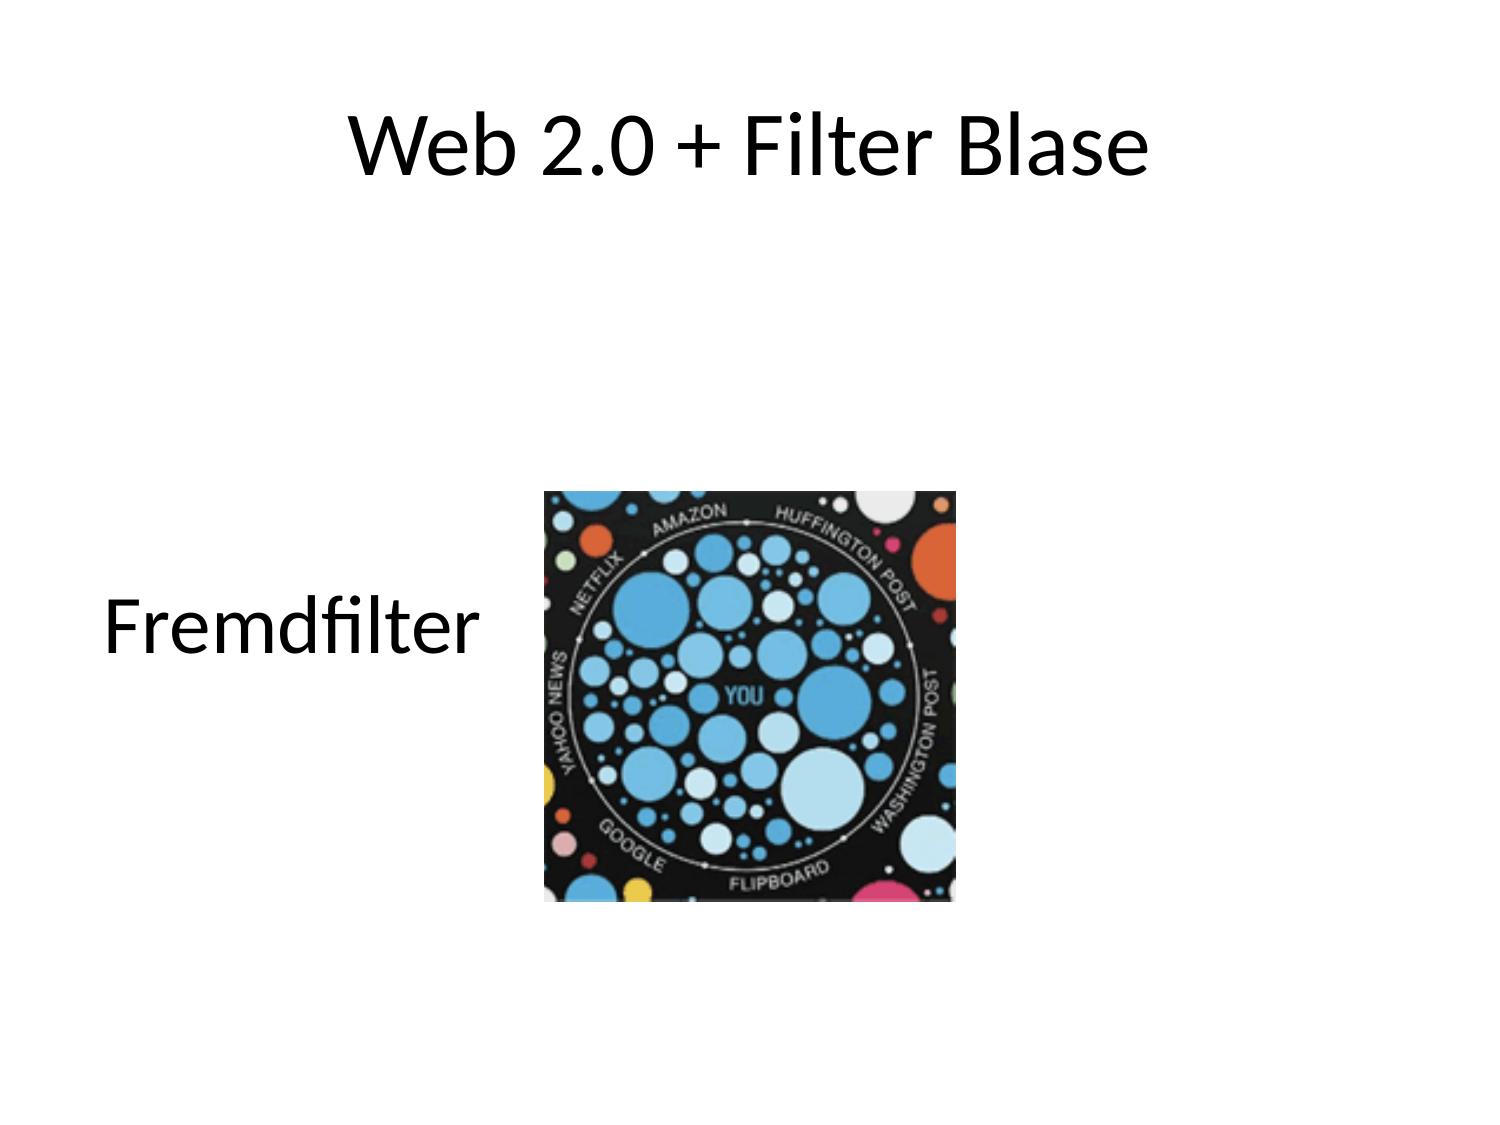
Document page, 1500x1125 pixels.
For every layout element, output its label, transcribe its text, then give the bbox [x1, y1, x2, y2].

title Web 2.0 + Filter Blase [75, 45, 1426, 233]
text_box Fremdfilter [88, 562, 514, 679]
picture [544, 491, 956, 902]
